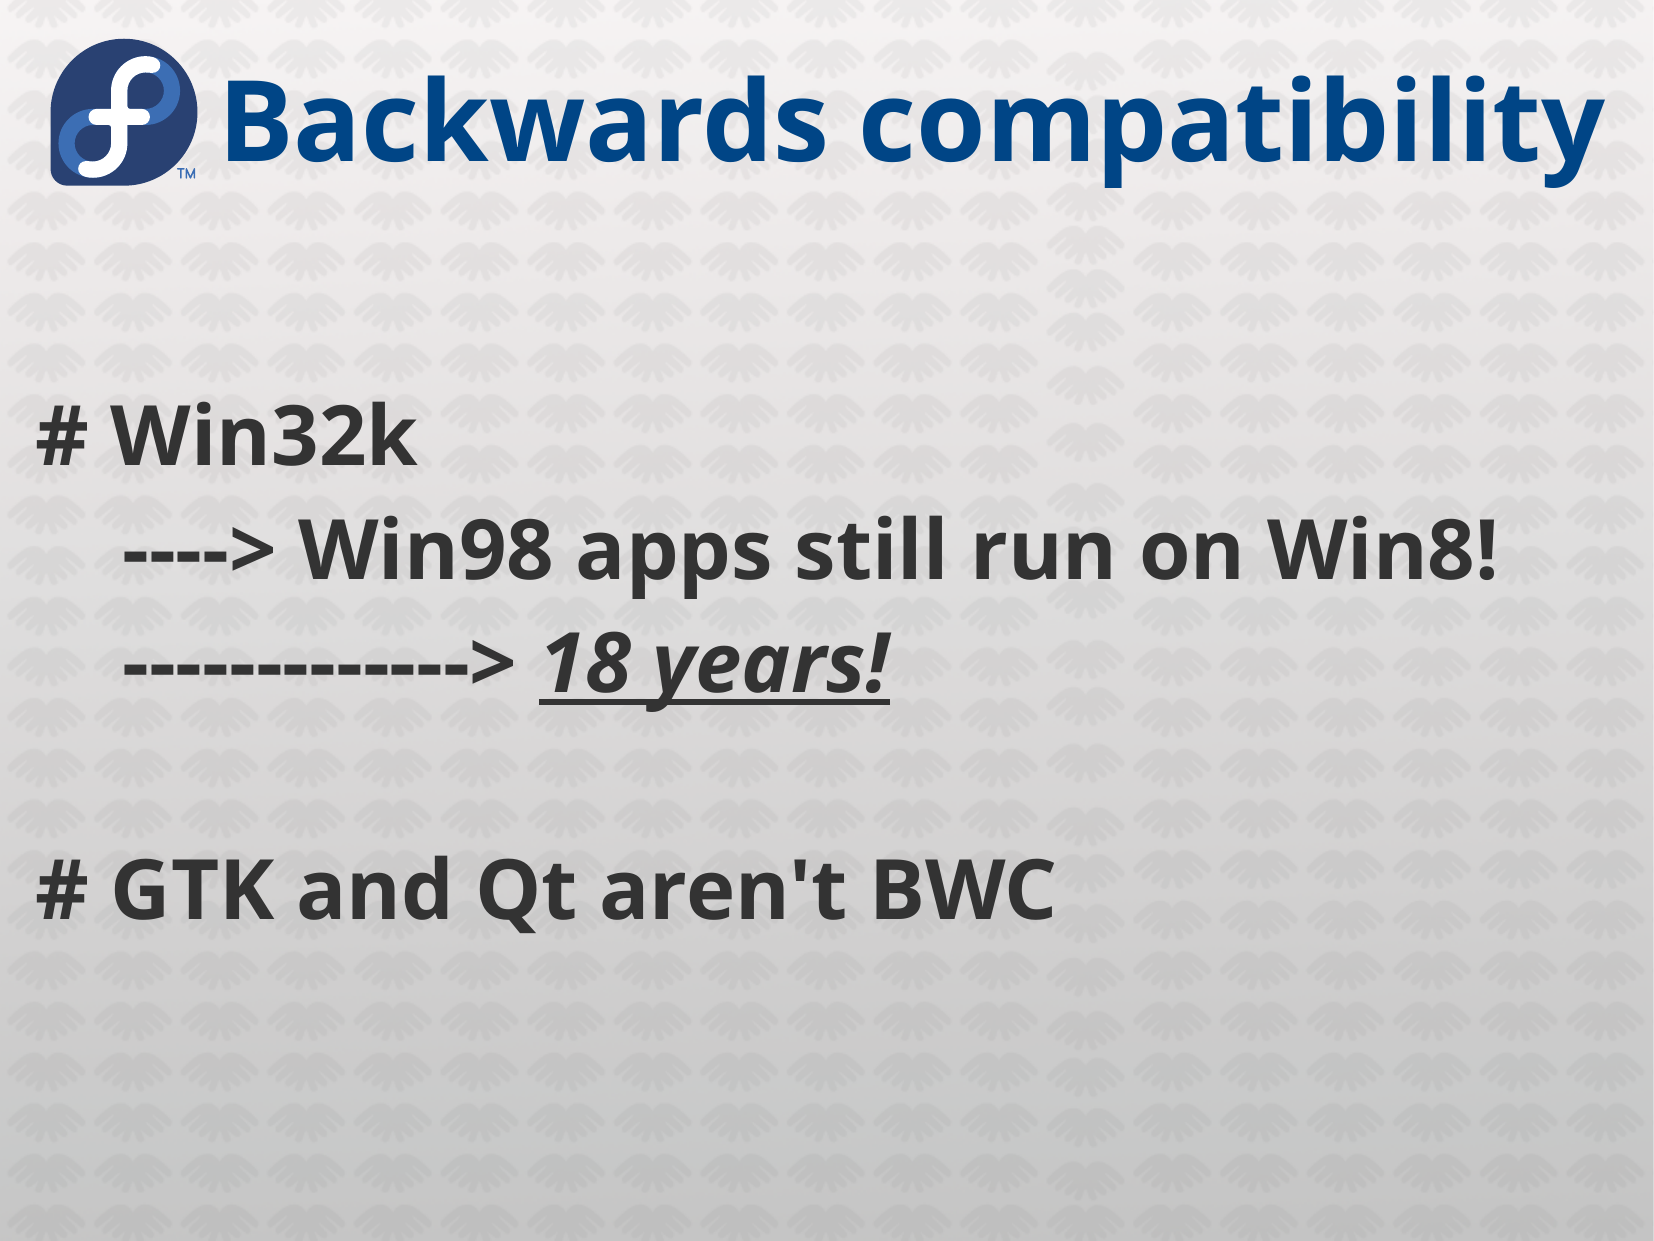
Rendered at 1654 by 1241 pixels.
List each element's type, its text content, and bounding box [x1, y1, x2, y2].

text_box # Win32k ----> Win98 apps still run on Win8! -------------> 18 years! # GTK and Qt aren't BWC [35, 237, 1619, 1158]
title Backwards compatibility [272, 0, 1654, 250]
picture [0, 0, 1654, 1241]
